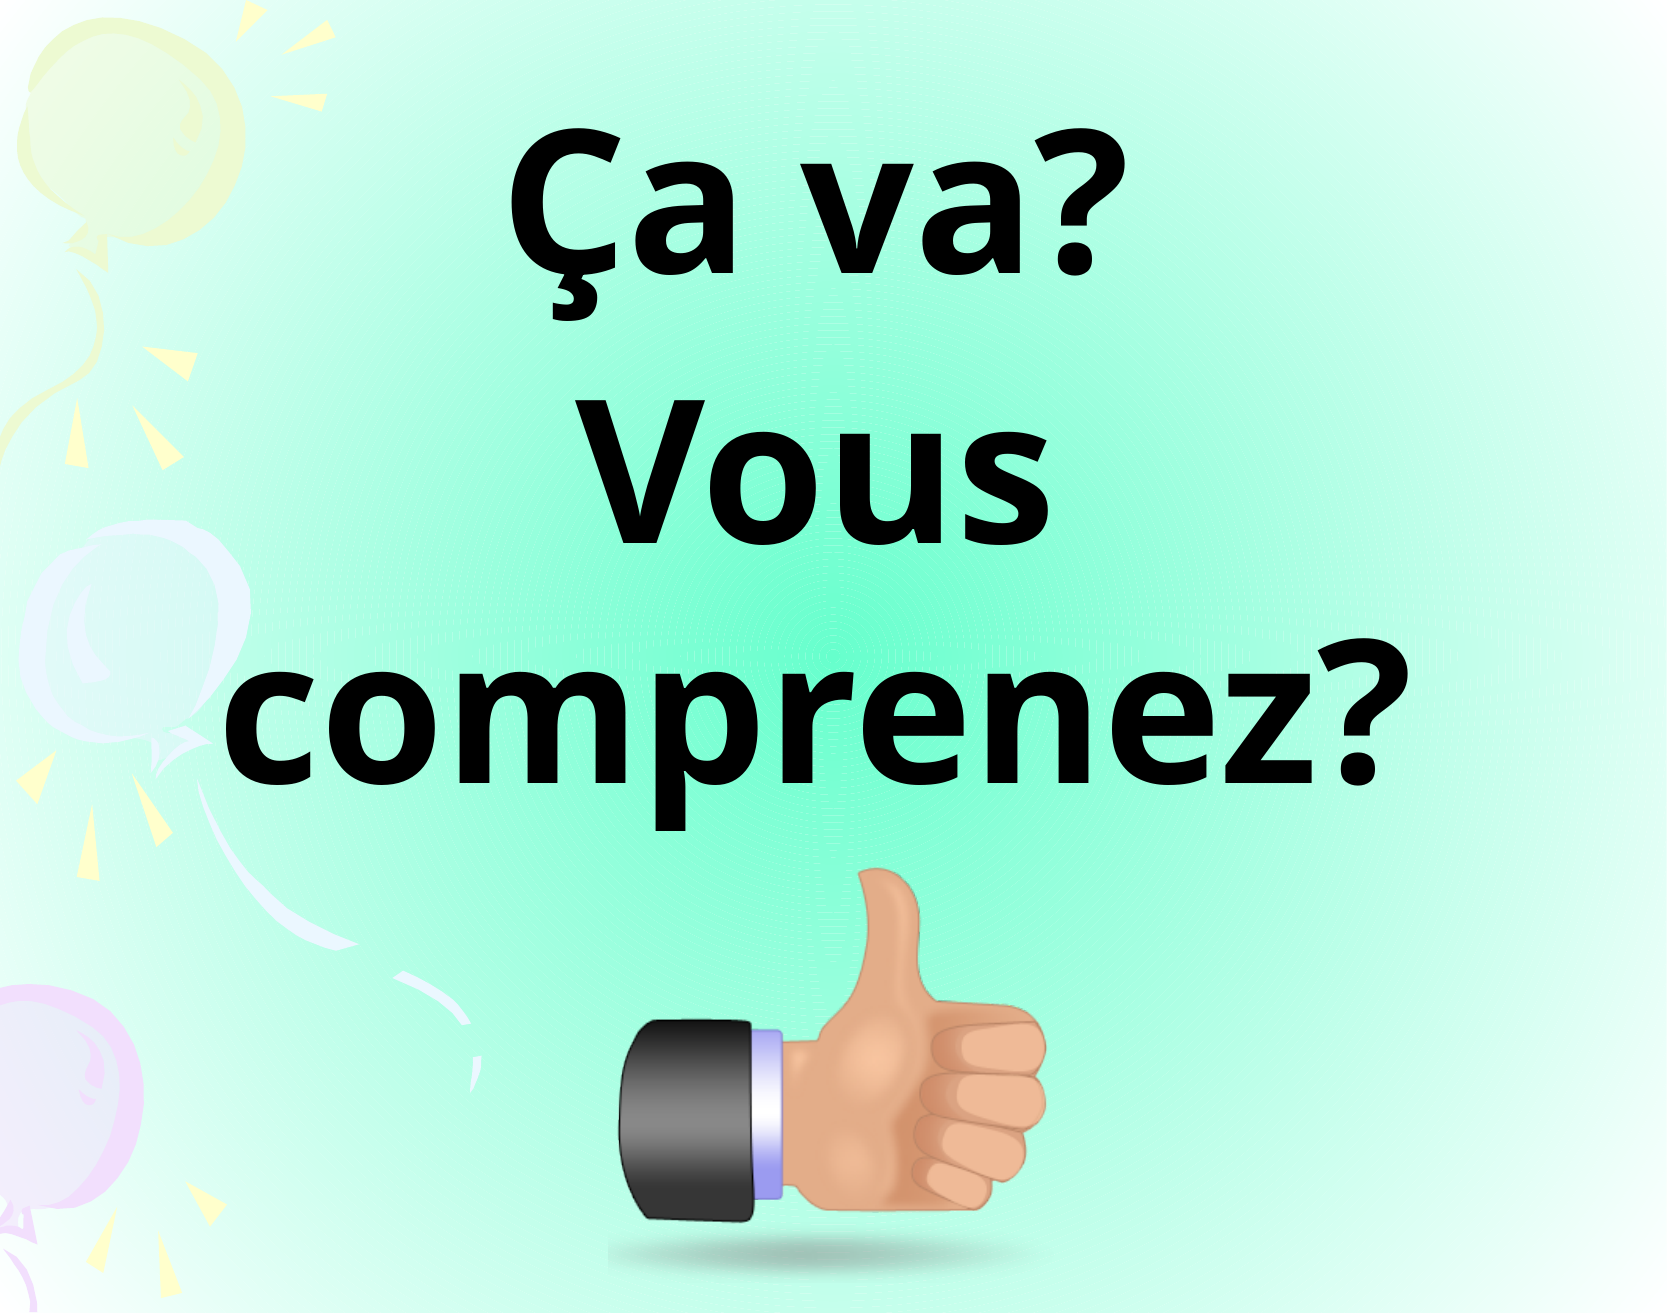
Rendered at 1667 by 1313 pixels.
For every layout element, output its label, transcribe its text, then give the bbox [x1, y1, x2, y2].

text_box Ça va? Vous comprenez? [77, 65, 1554, 831]
picture [608, 832, 1059, 1283]
